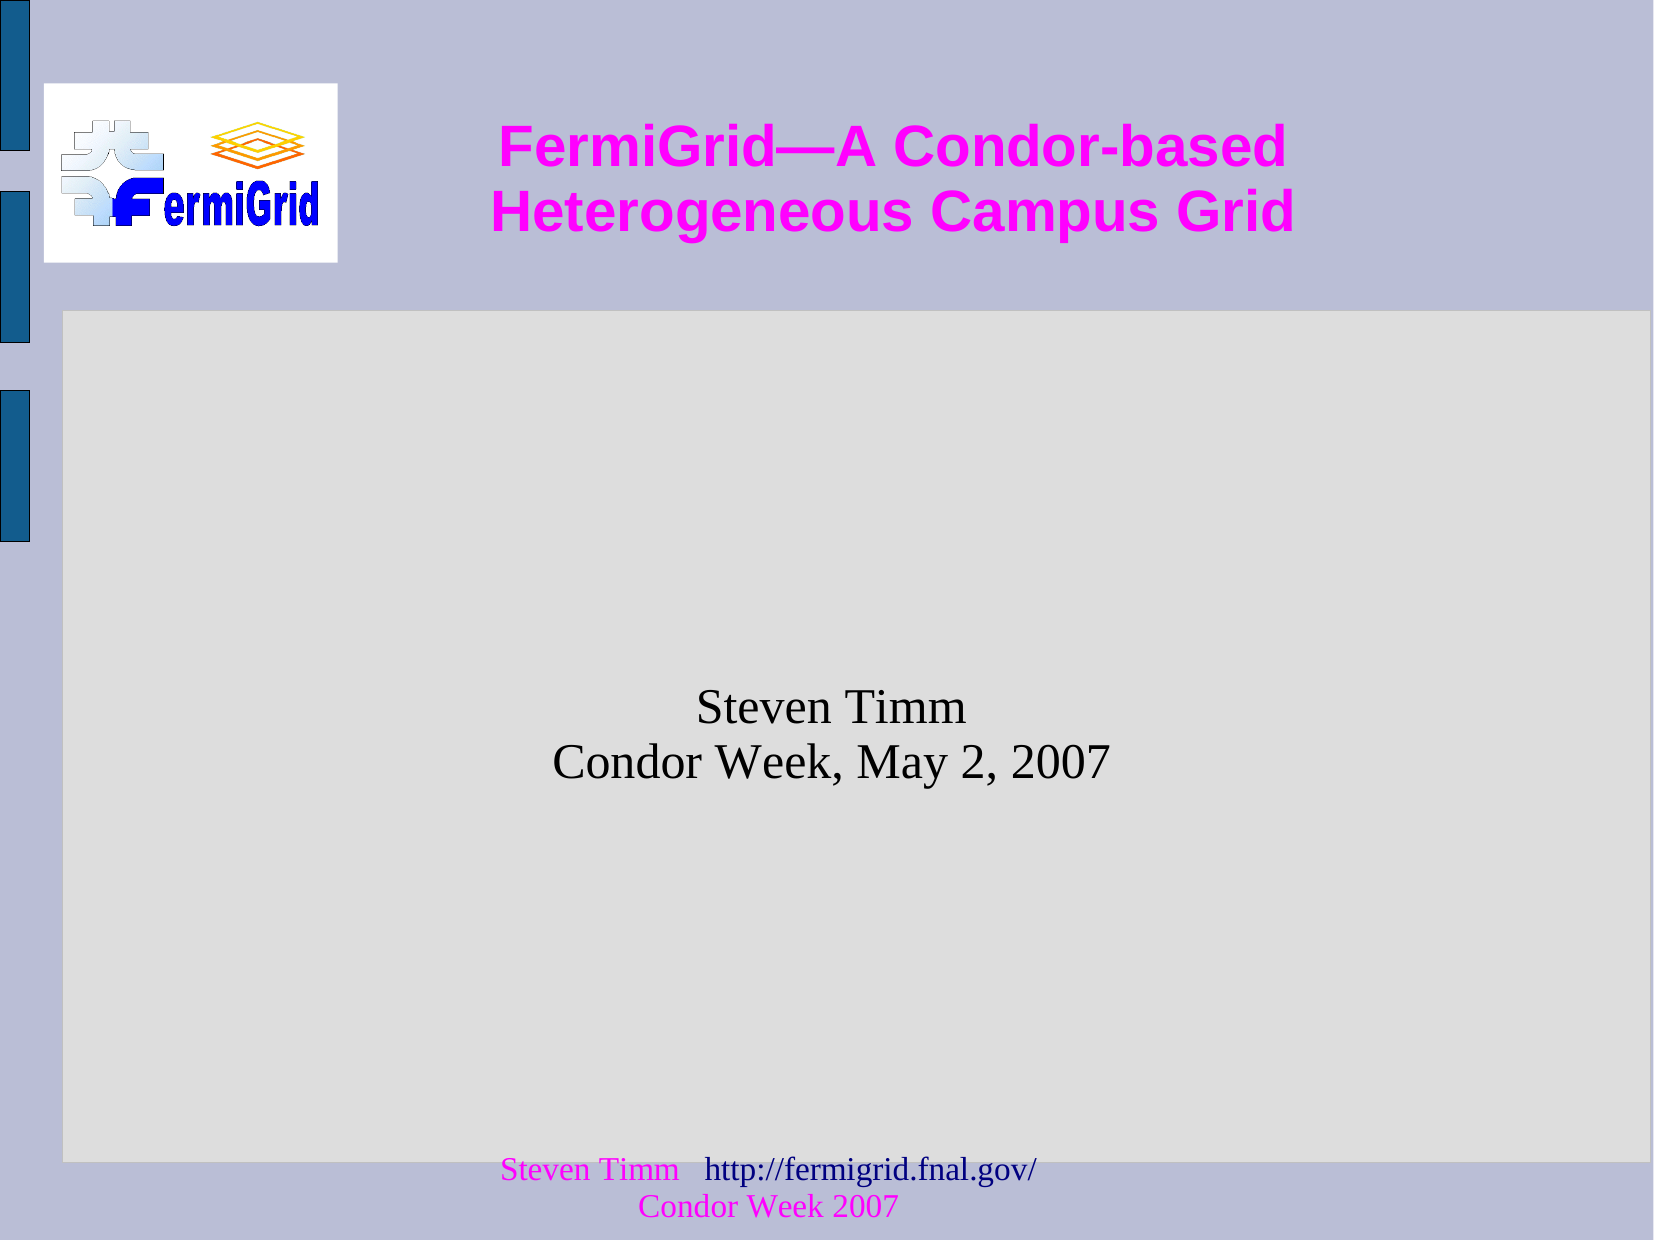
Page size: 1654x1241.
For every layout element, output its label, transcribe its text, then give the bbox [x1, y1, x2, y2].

title FermiGrid—A Condor-based Heterogeneous Campus Grid [187, 75, 1600, 283]
picture [53, 112, 187, 234]
subtitle Steven Timm Condor Week, May 2, 2007 [125, 343, 1538, 1126]
